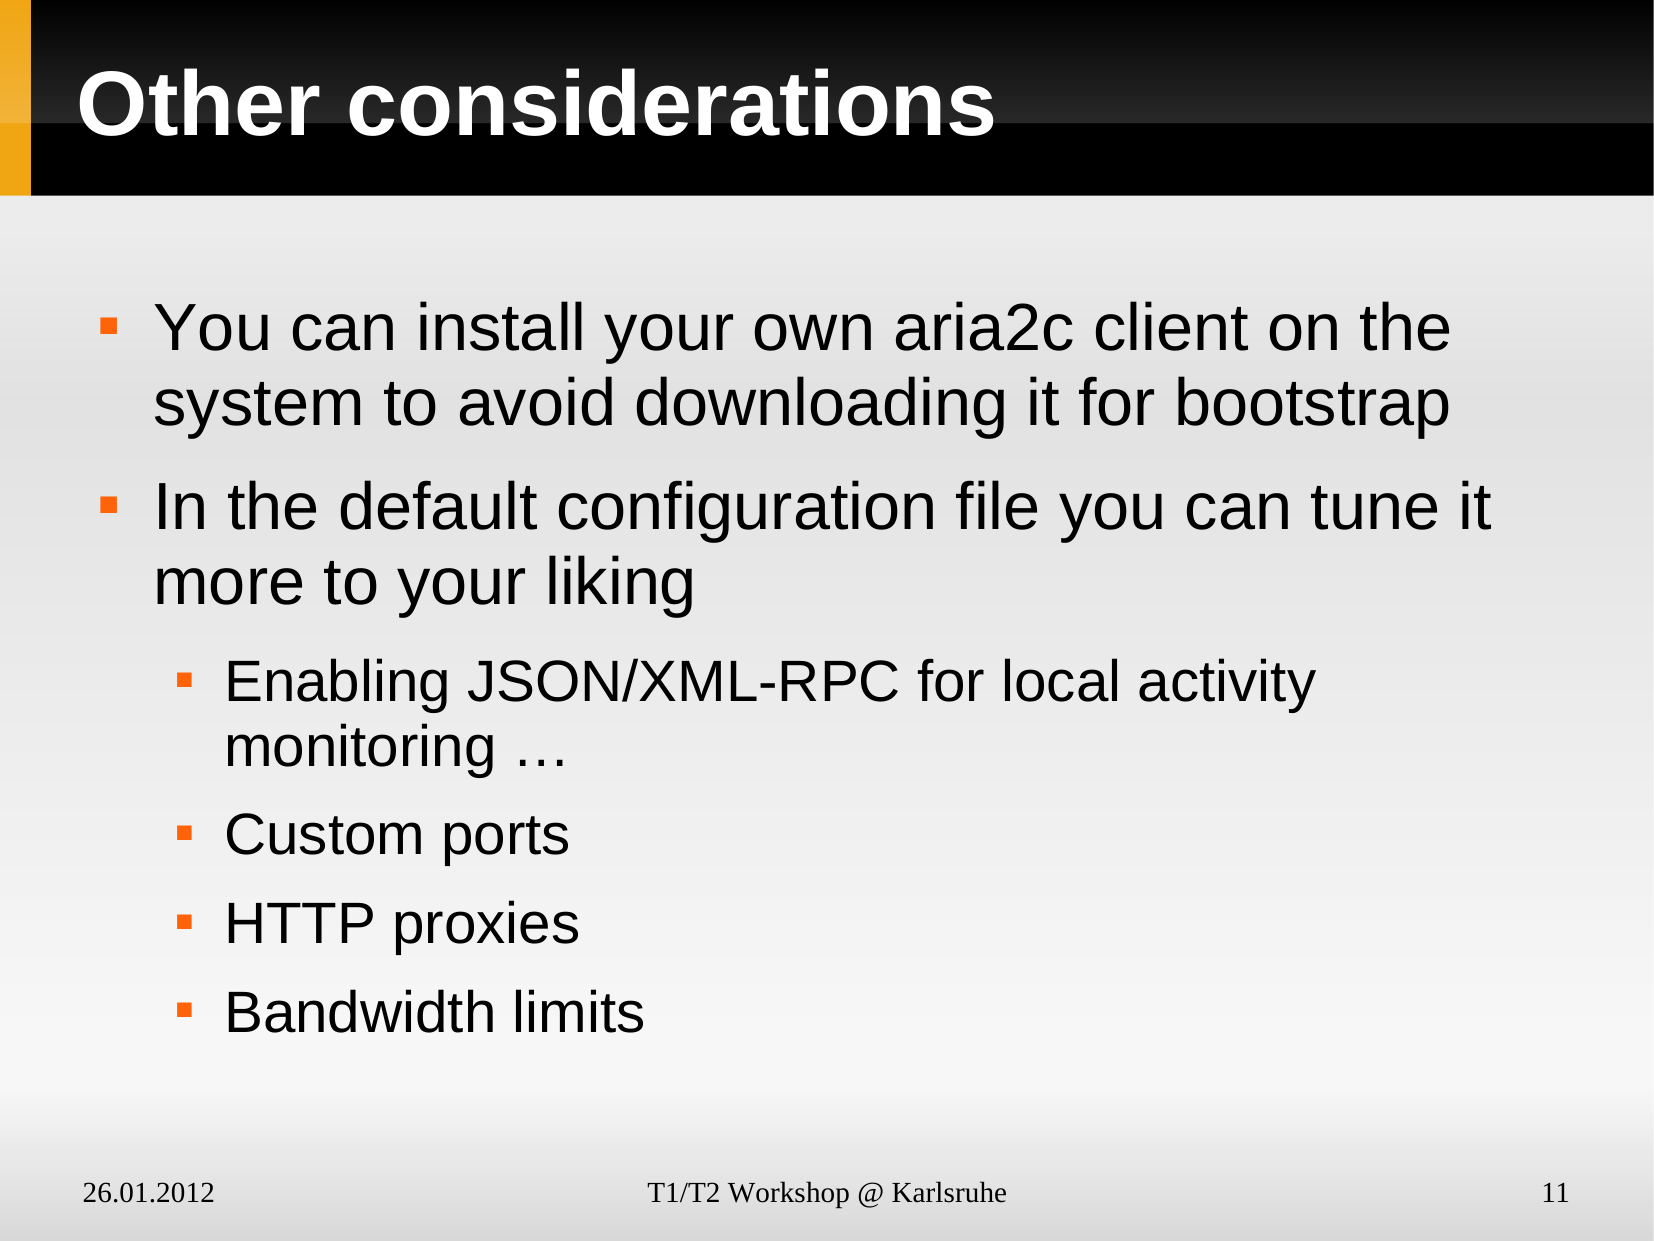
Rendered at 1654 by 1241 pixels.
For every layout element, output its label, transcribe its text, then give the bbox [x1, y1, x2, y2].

list You can install your own aria2c client on the system to avoid downloading it for bootstrap In the default configuration file you can tune it more to your liking Enabling JSON/XML-RPC for local activity monitoring … Custom ports HTTP proxies Bandwidth limits [82, 290, 1571, 1143]
title Other considerations [76, 0, 1565, 208]
picture [0, 0, 1654, 1241]
